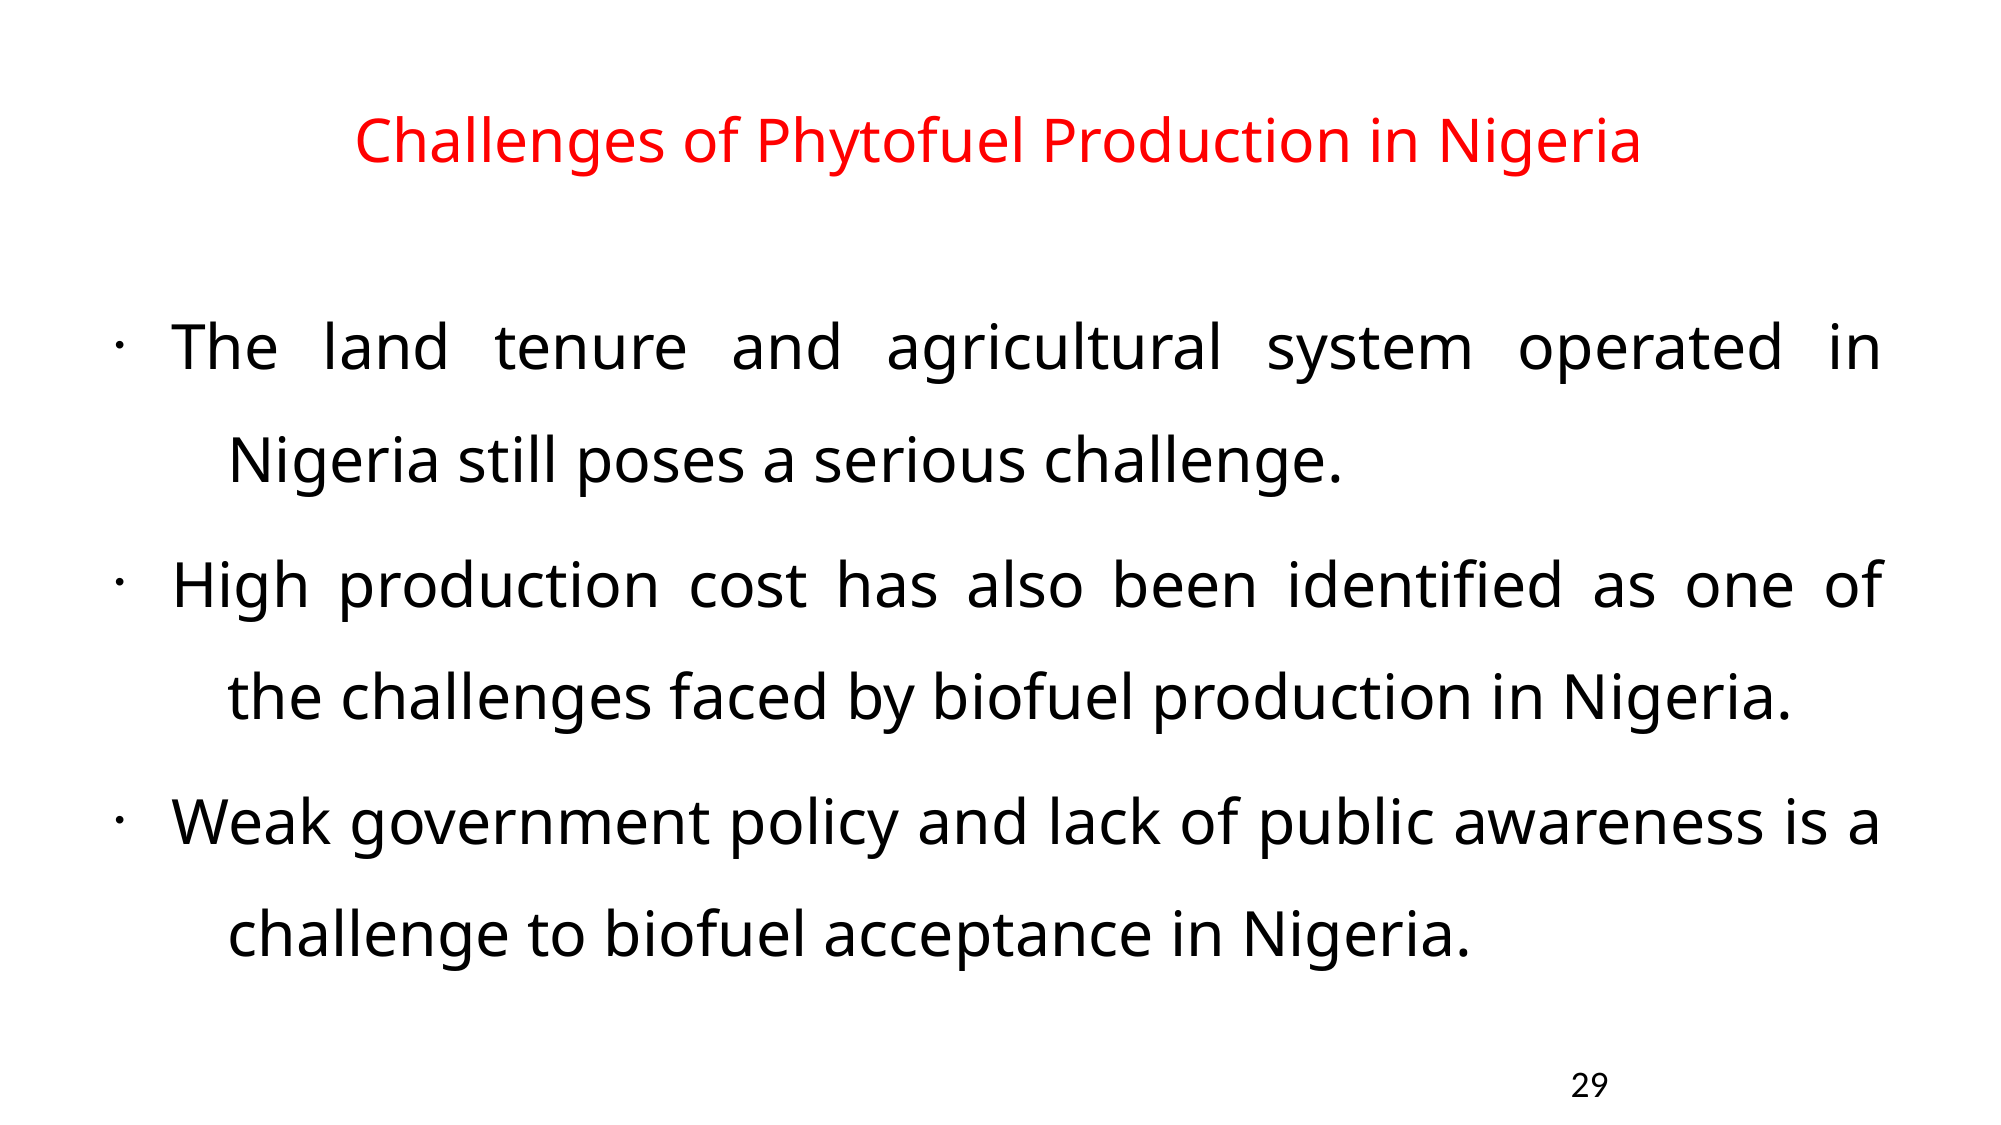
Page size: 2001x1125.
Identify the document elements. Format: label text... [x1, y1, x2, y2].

list The land tenure and agricultural system operated in Nigeria still poses a serious challenge. High production cost has also been identified as one of the challenges faced by biofuel production in Nigeria. Weak government policy and lack of public awareness is a challenge to biofuel acceptance in Nigeria. [99, 262, 1900, 1005]
text_box [1555, 1052, 1973, 1125]
title Challenges of Phytofuel Production in Nigeria [99, 45, 1900, 233]
